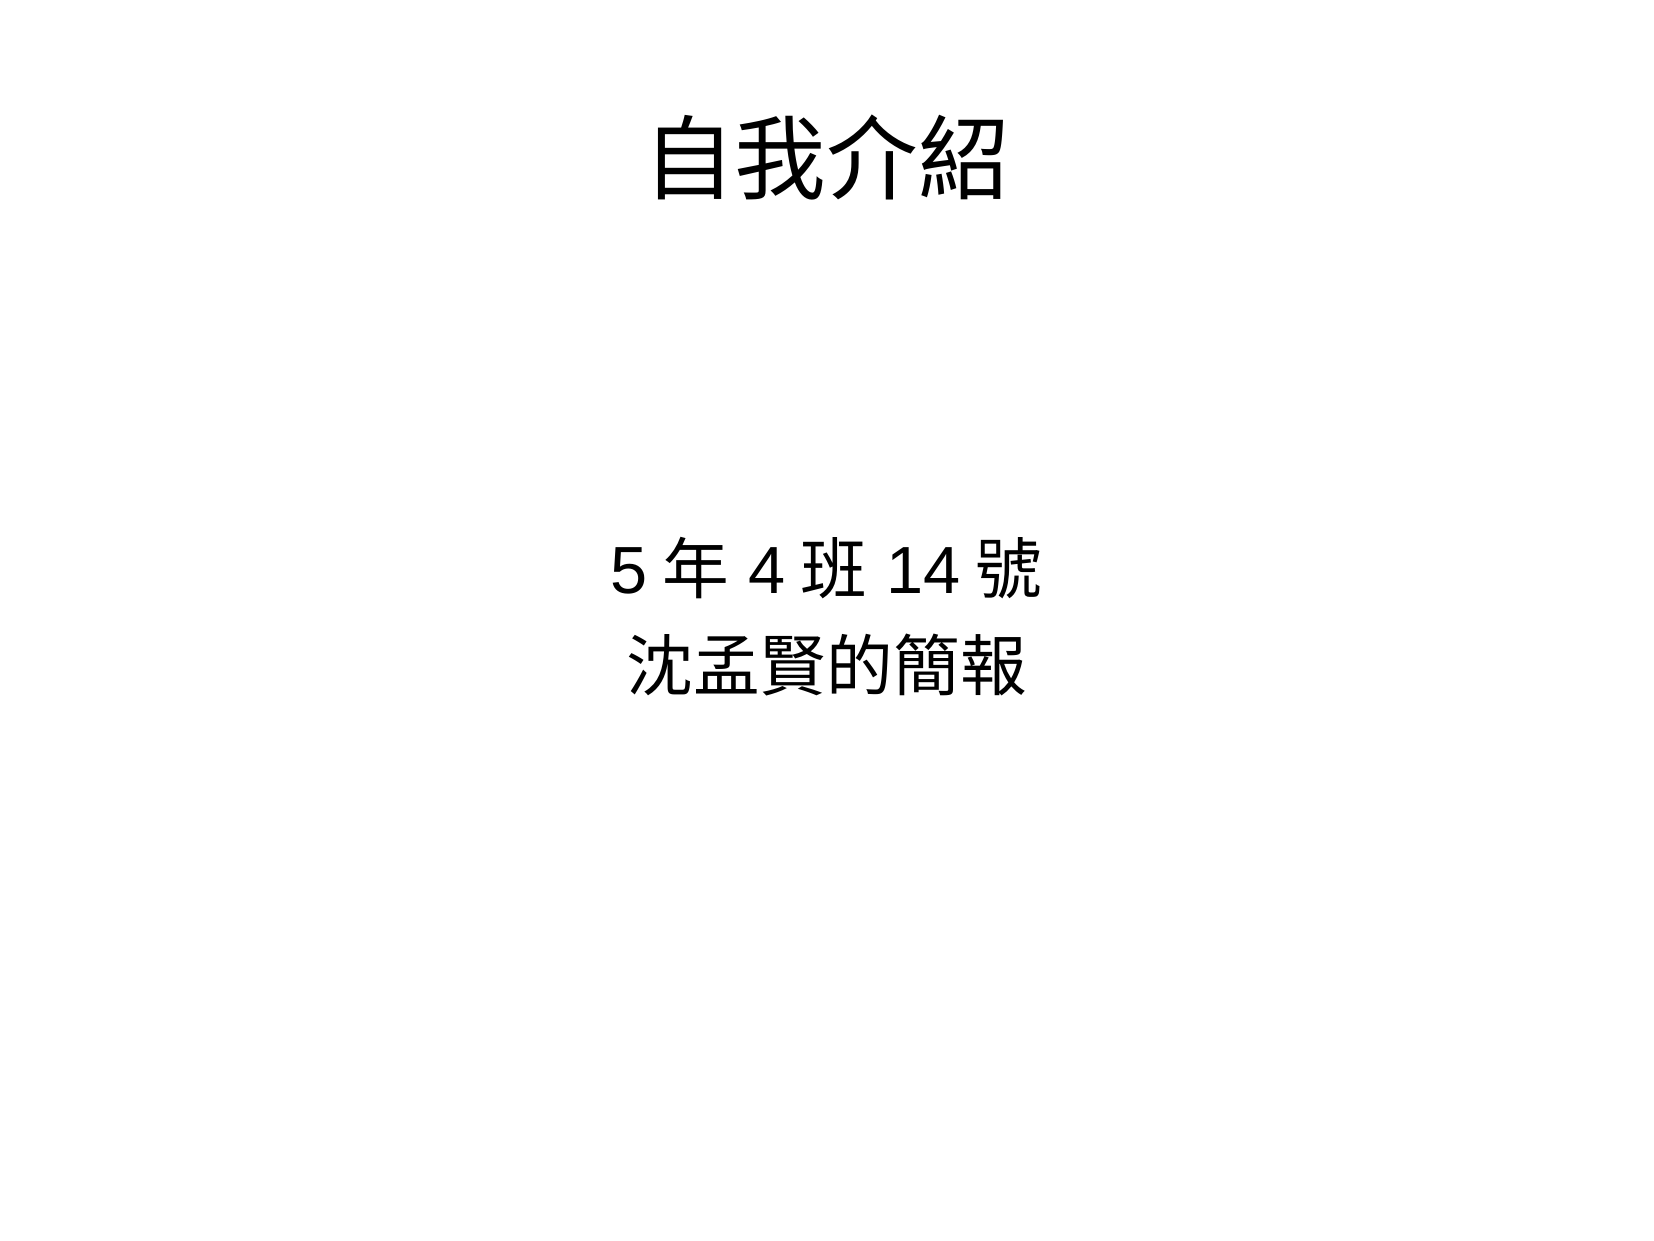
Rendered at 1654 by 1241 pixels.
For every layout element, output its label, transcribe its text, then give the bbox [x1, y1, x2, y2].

title 自我介紹 [82, 49, 1571, 257]
subtitle 5年4班14號 沈孟賢的簡報 [82, 290, 1571, 1010]
